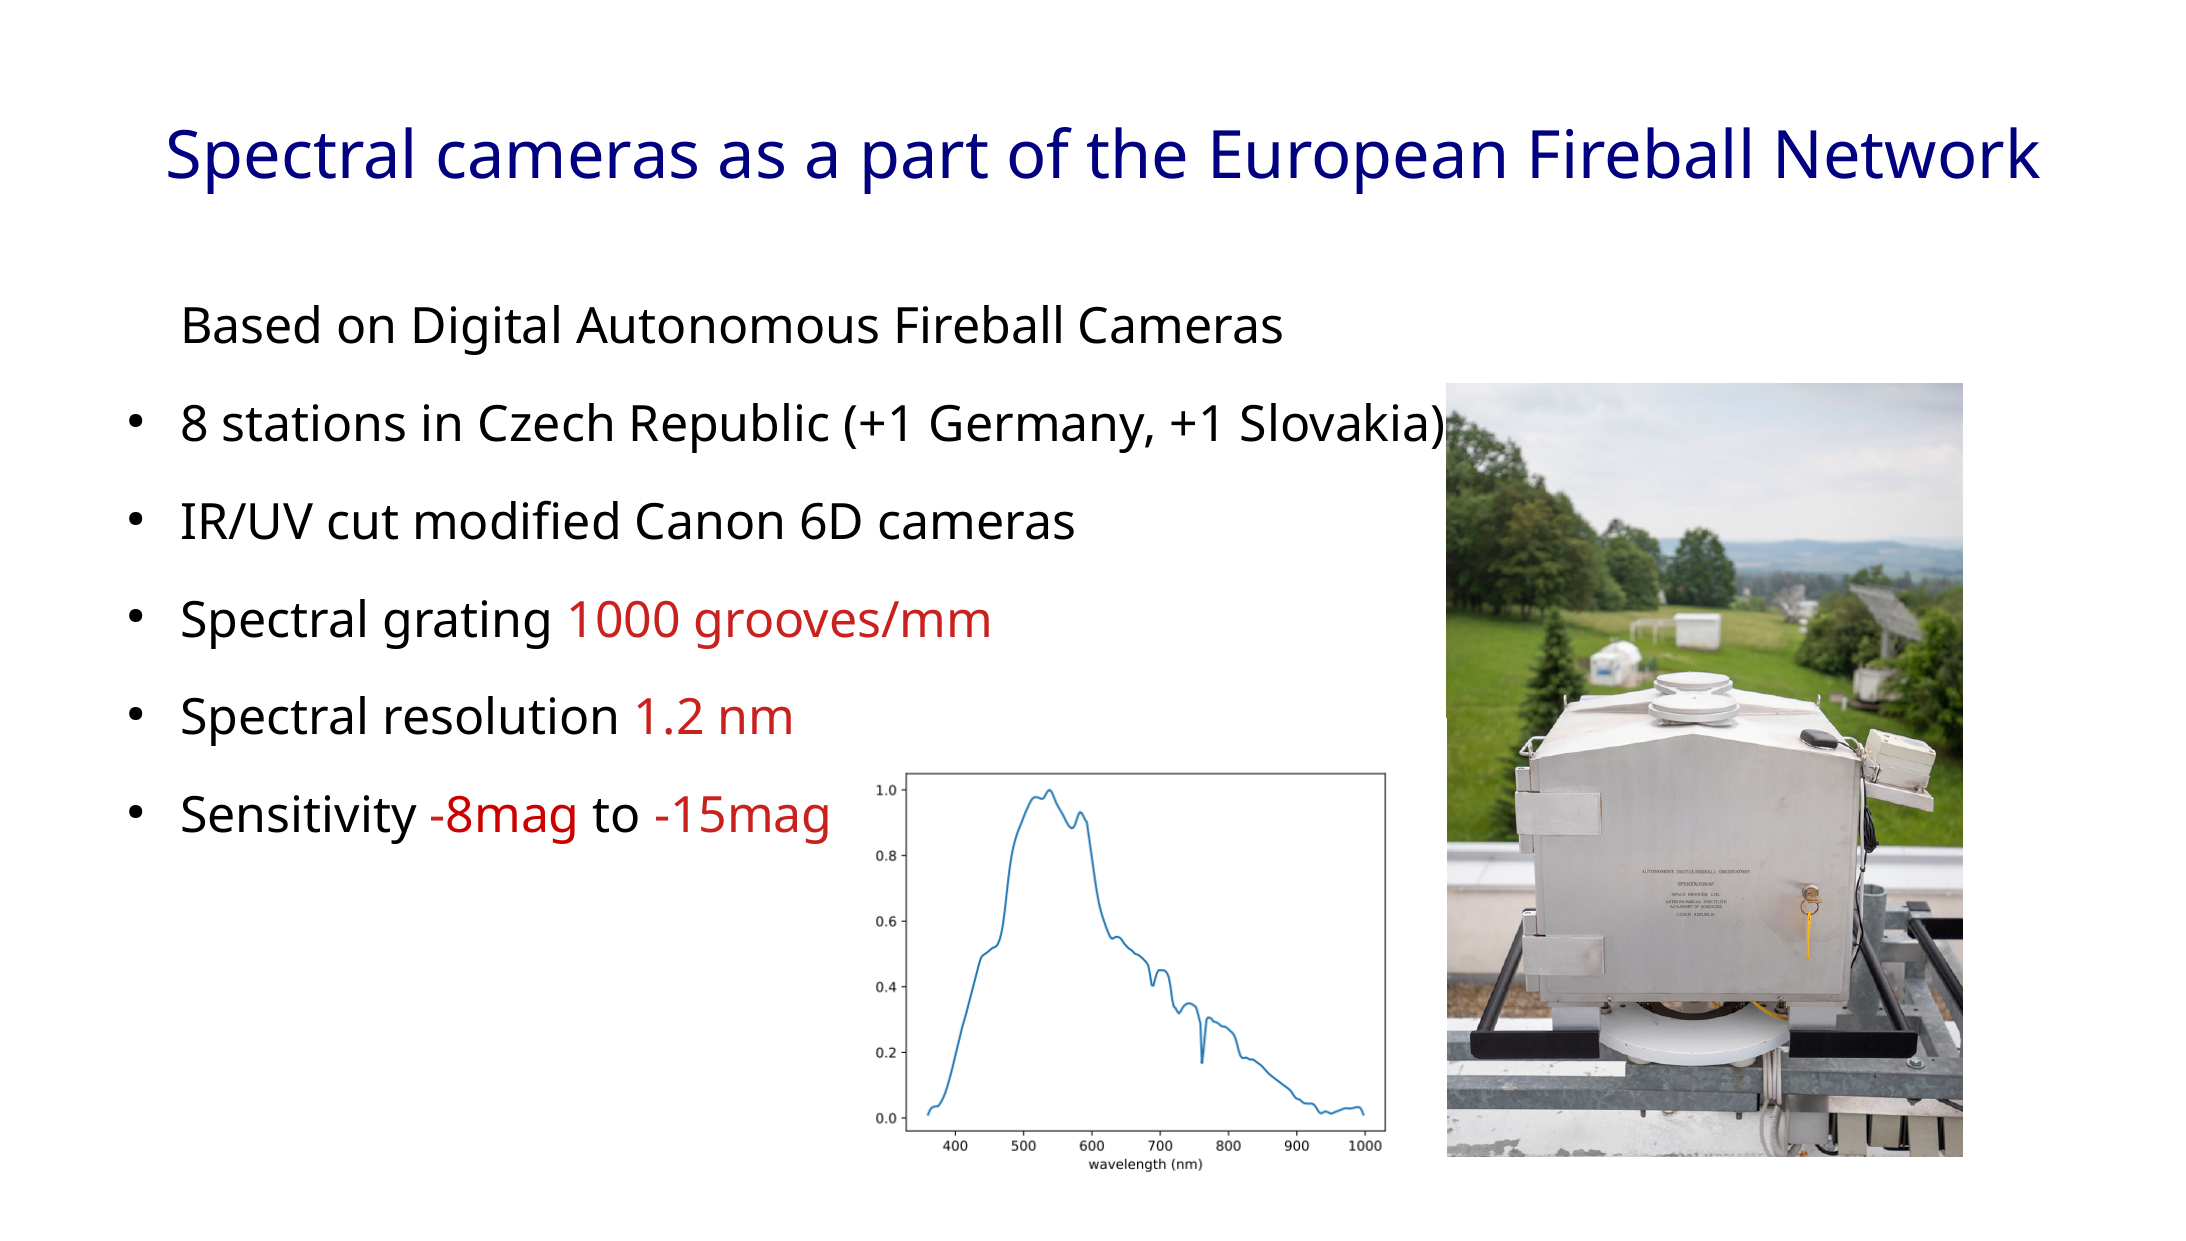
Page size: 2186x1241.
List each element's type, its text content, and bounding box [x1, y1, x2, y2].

title Spectral cameras as a part of the European Fireball Network [109, 49, 2076, 257]
picture [829, 383, 1963, 1182]
list Based on Digital Autonomous Fireball Cameras 8 stations in Czech Republic (+1 Germany, +1 Slovakia) IR/UV cut modified Canon 6D cameras Spectral grating 1000 grooves/mm Spectral resolution 1.2 nm Sensitivity -8mag to -15mag [109, 290, 2076, 1010]
